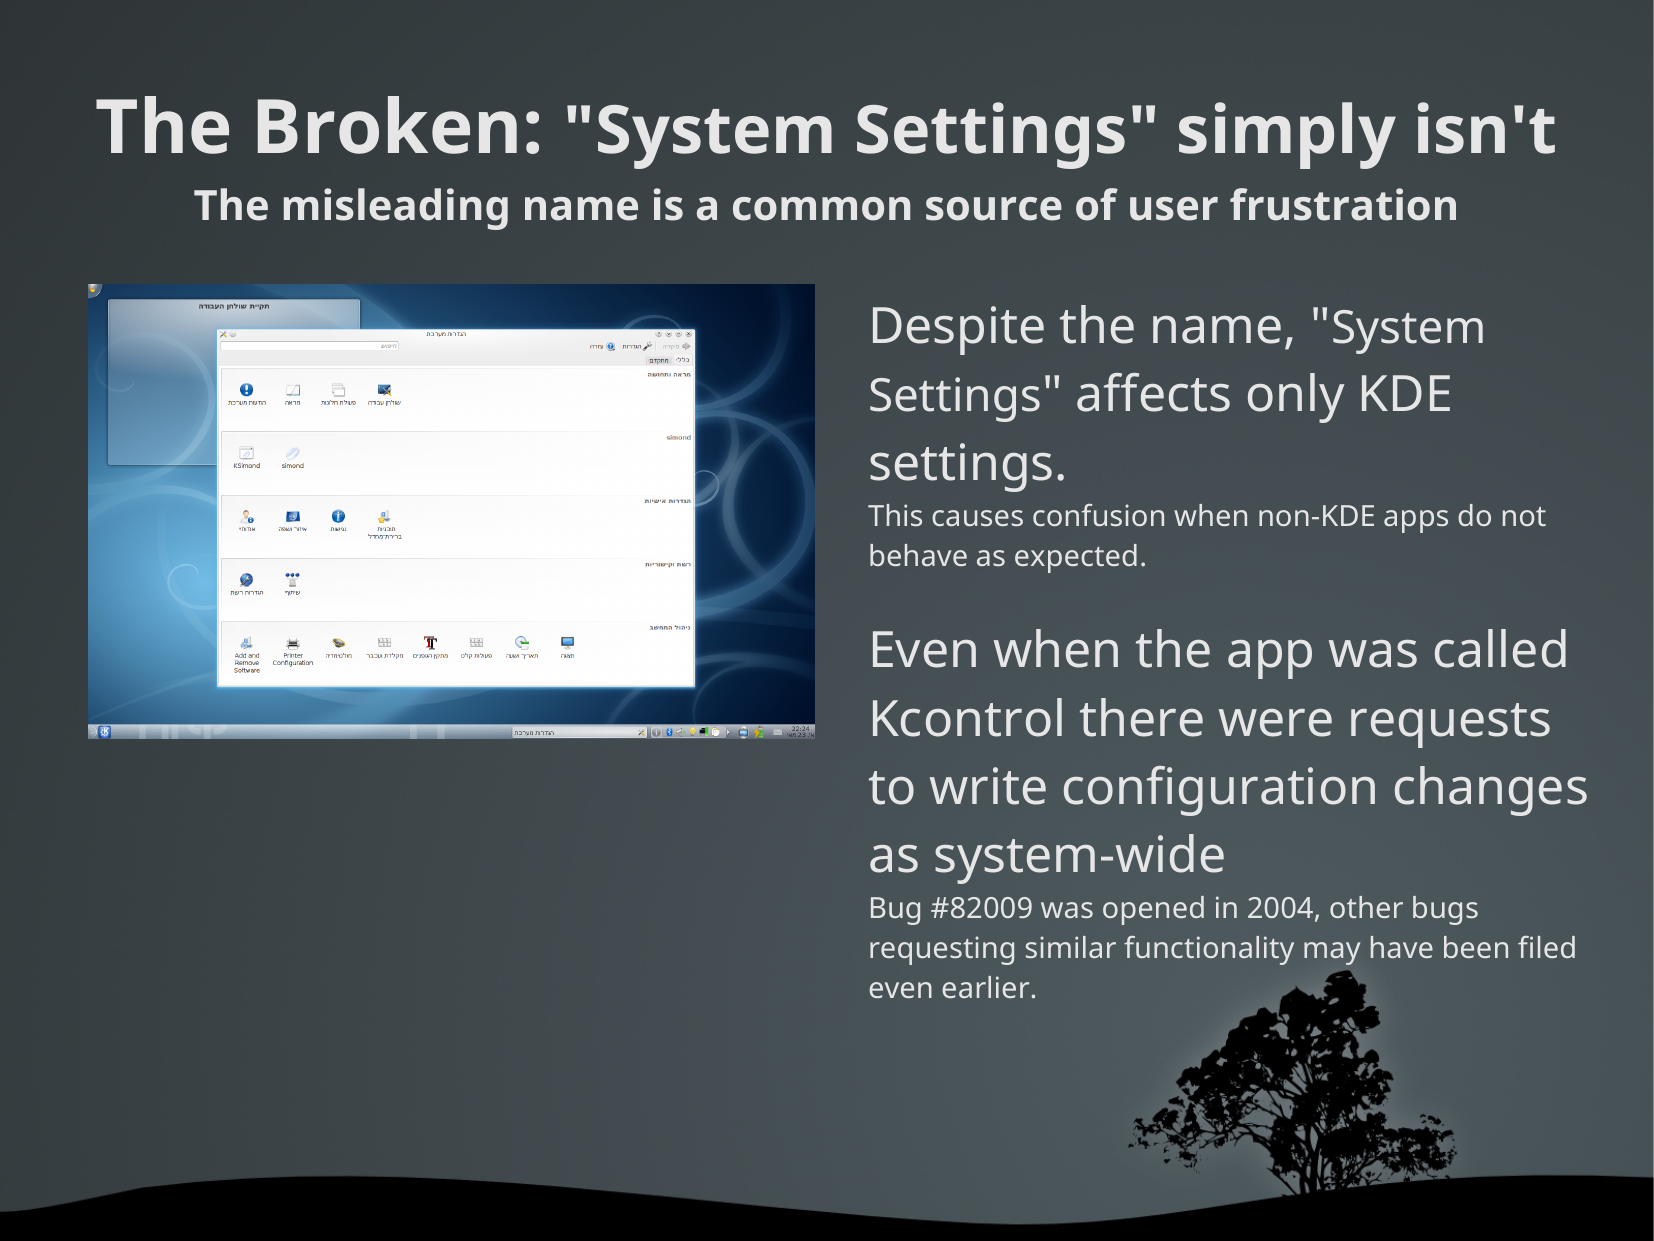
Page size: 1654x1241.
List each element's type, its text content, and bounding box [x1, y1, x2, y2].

list Despite the name, "System Settings" affects only KDE settings. This causes confusion when non-KDE apps do not behave as expected. Even when the app was called Kcontrol there were requests to write configuration changes as system-wide Bug #82009 was opened in 2004, other bugs requesting similar functionality may have been filed even earlier. [797, 290, 1595, 1094]
title The Broken: "System Settings" simply isn't The misleading name is a common source of user frustration [29, 49, 1625, 257]
picture [0, 0, 1654, 1241]
